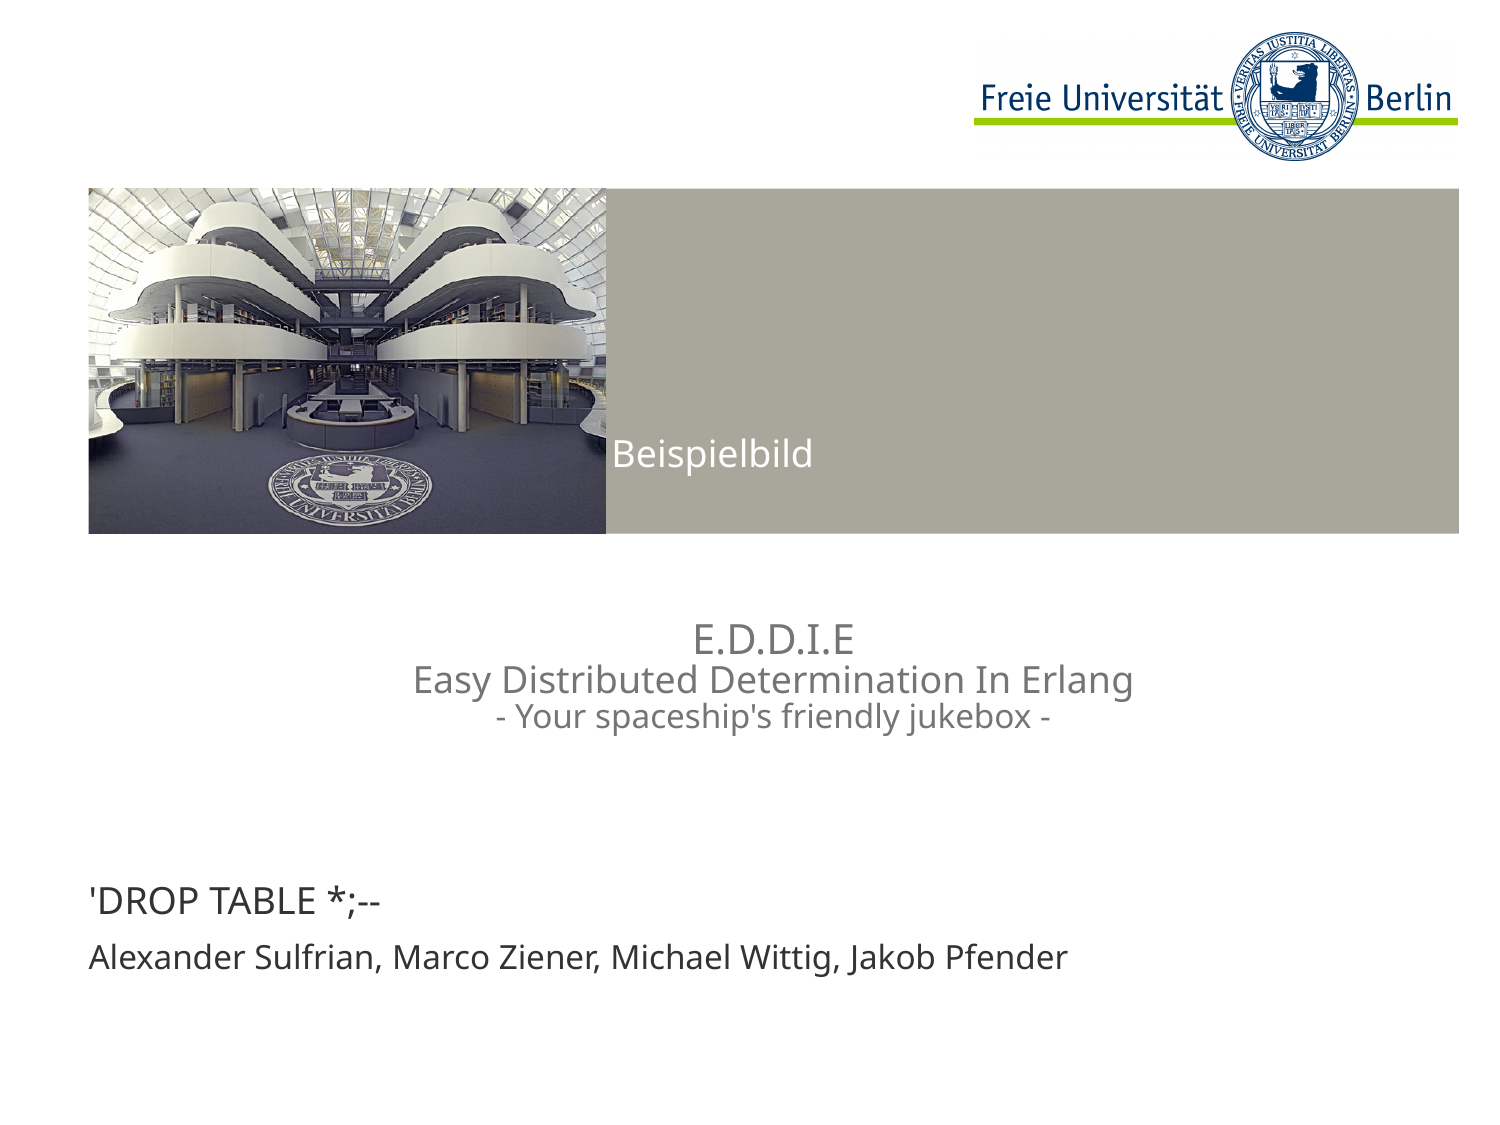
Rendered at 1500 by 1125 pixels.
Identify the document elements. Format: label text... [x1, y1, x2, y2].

subtitle 'DROP TABLE *;-- Alexander Sulfrian, Marco Ziener, Michael Wittig, Jakob Pfender [88, 804, 1459, 1044]
picture [88, 188, 606, 534]
title E.D.D.I.E Easy Distributed Determination In Erlang - Your spaceship's friendly jukebox - [88, 597, 1459, 758]
picture [974, 32, 1458, 161]
